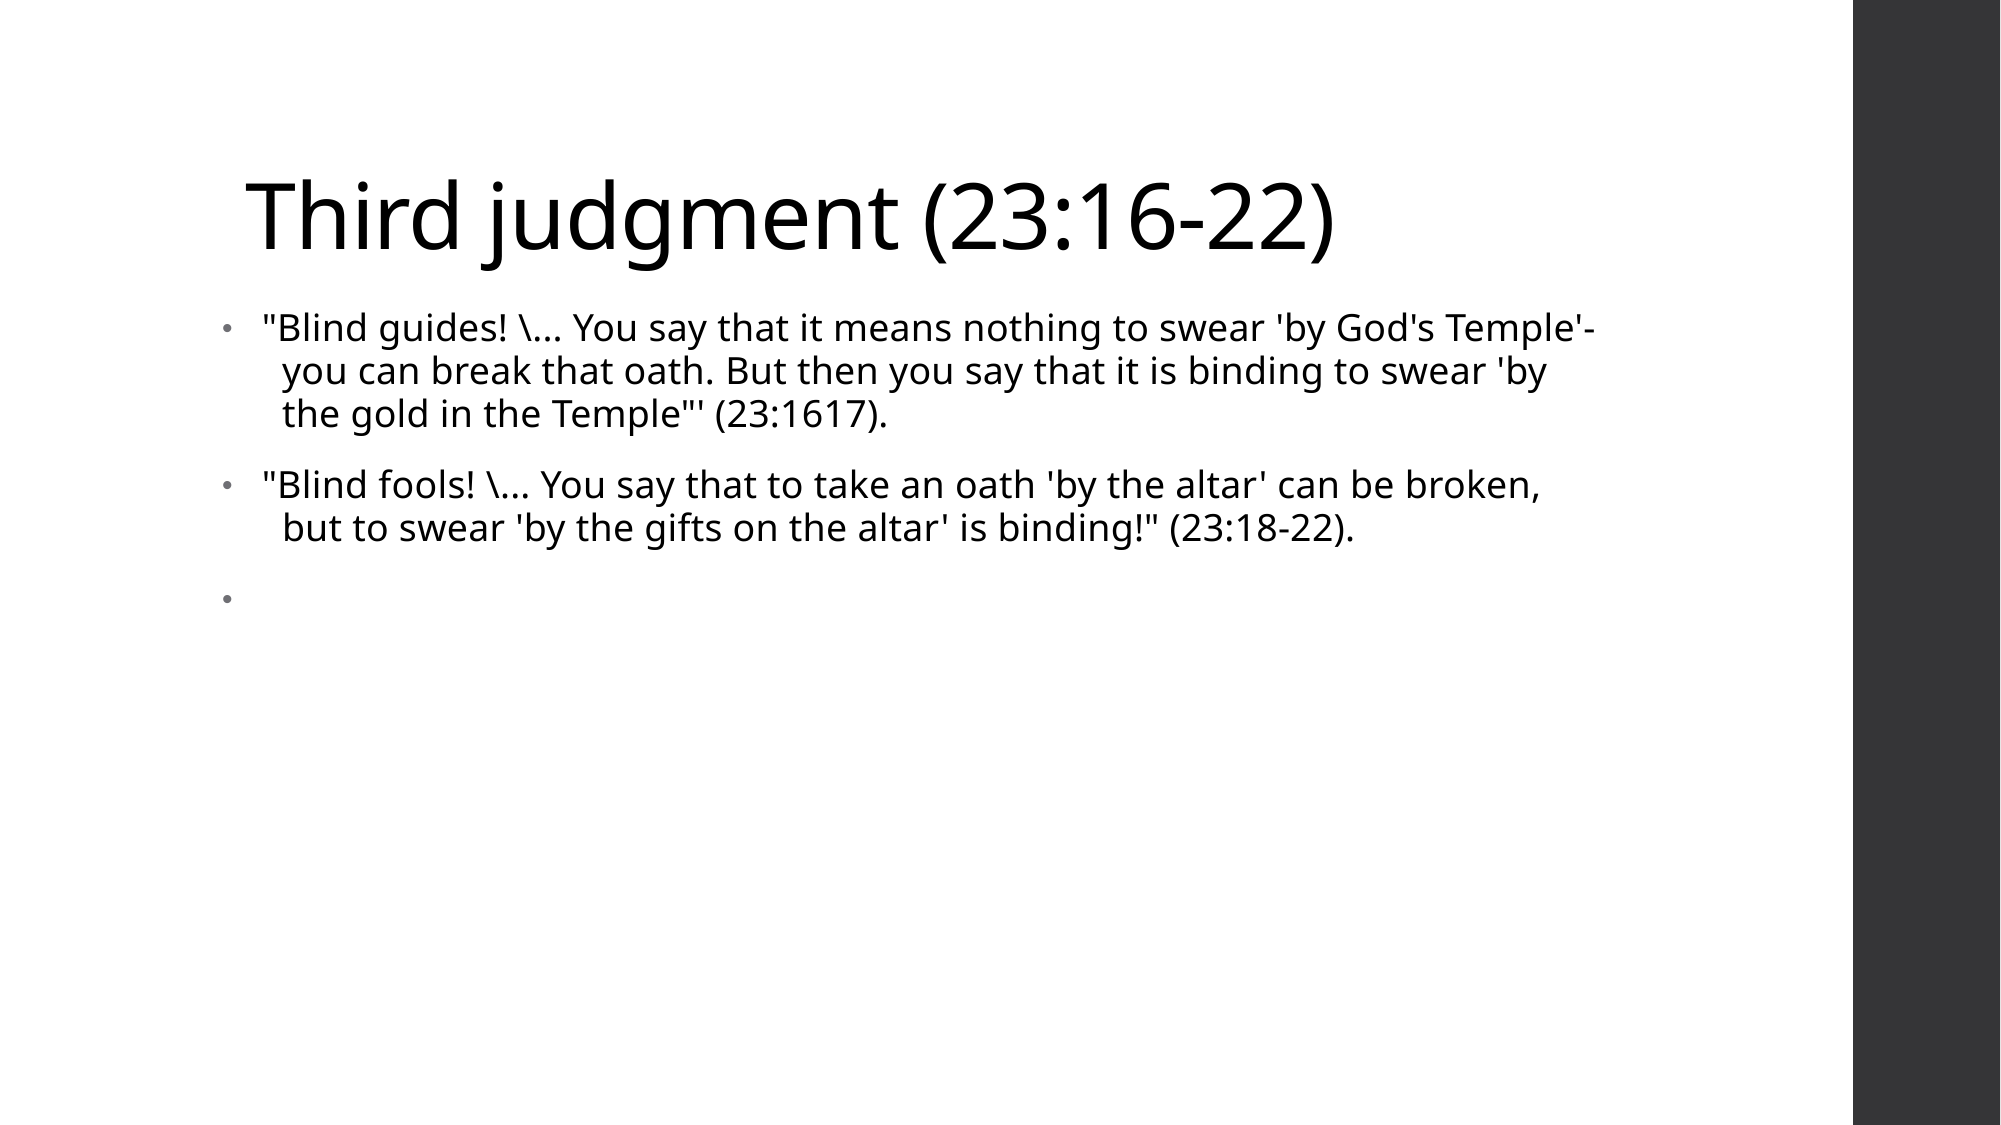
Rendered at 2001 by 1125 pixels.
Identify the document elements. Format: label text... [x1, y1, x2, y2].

list "Blind guides! \... You say that it means nothing to swear 'by God's Temple'-you can break that oath. But then you say that it is binding to swear 'by the gold in the Temple"' (23:1617). "Blind fools! \... You say that to take an oath 'by the altar' can be broken, but to swear 'by the gifts on the altar' is binding!" (23:18-22). [206, 299, 1617, 1014]
title Third judgment (23:16-22) [206, 60, 1797, 278]
